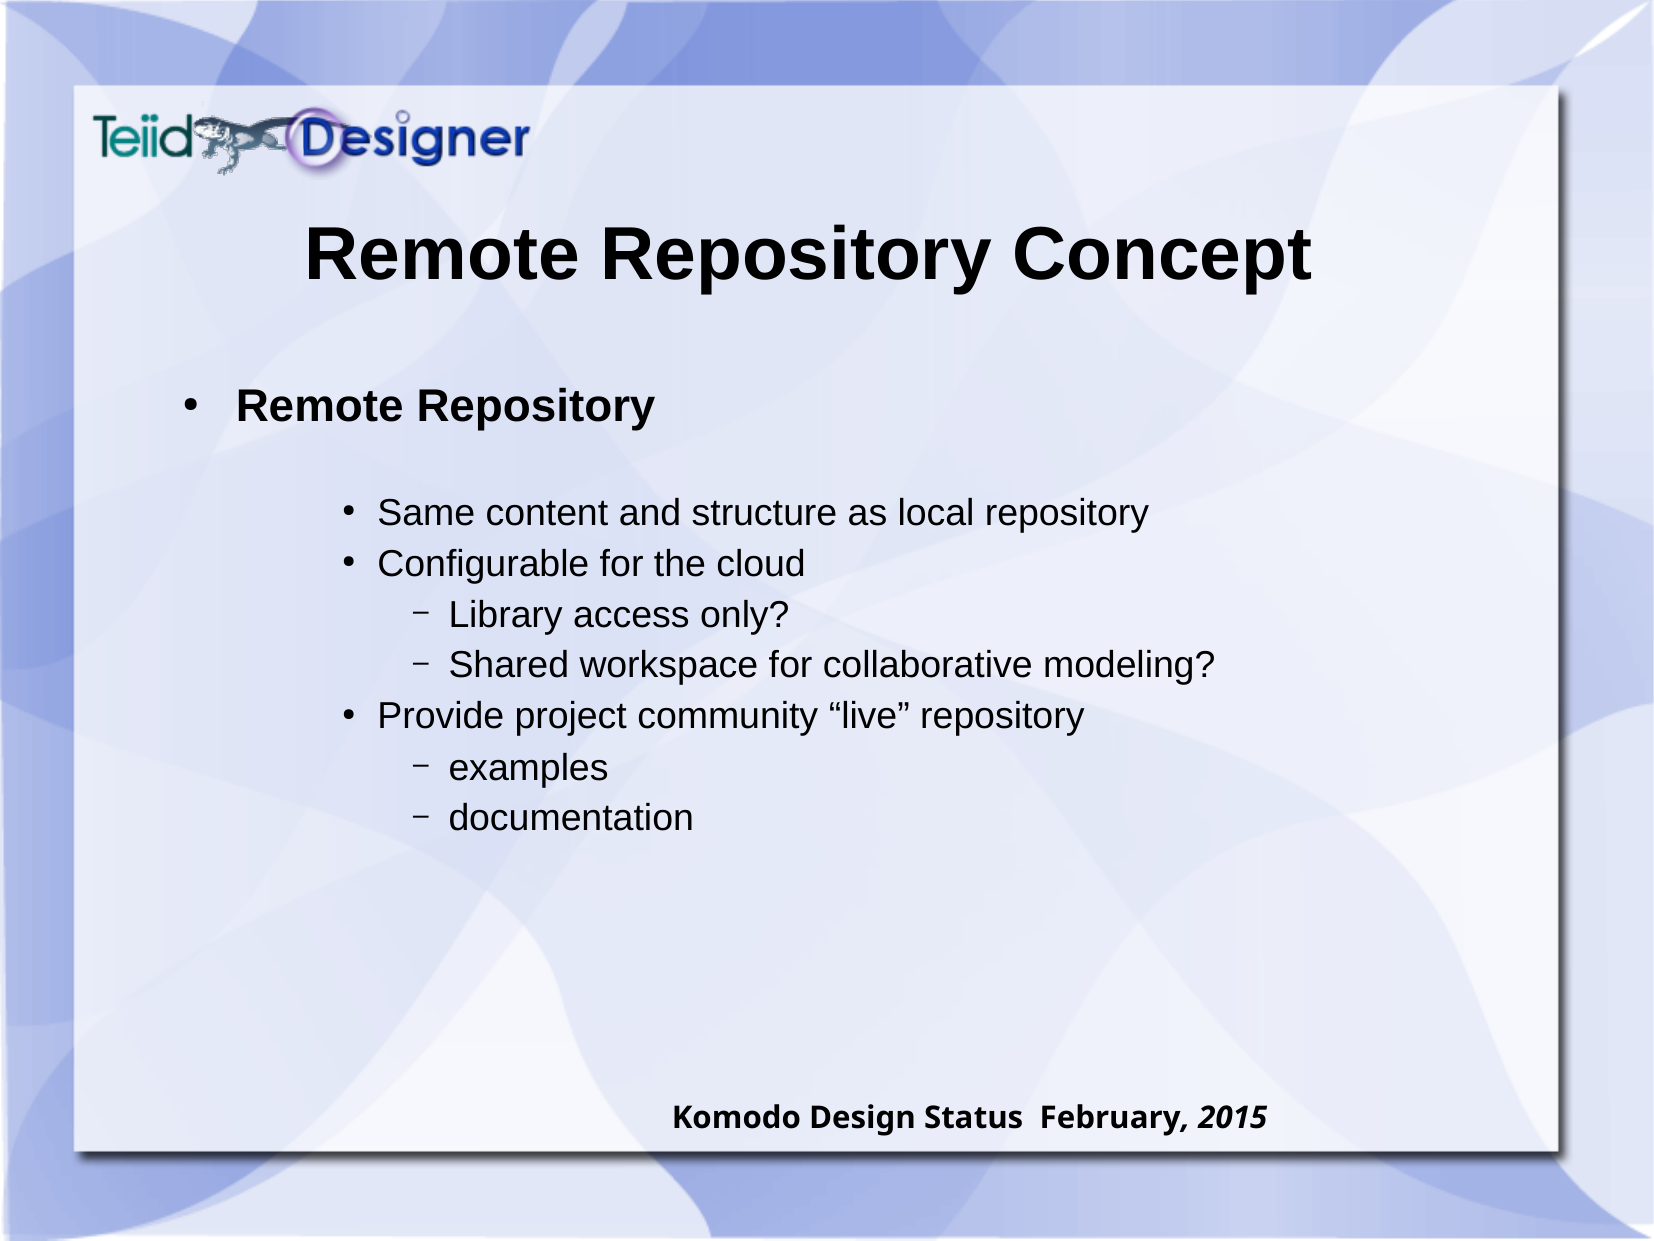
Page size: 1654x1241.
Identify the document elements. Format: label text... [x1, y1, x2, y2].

title Remote Repository Concept [82, 210, 1536, 298]
picture [0, 0, 1654, 1241]
text_box Remote Repository Same content and structure as local repository Configurable for the cloud Library access only? Shared workspace for collaborative modeling? Provide project community “live” repository examples documentation [165, 379, 1441, 976]
